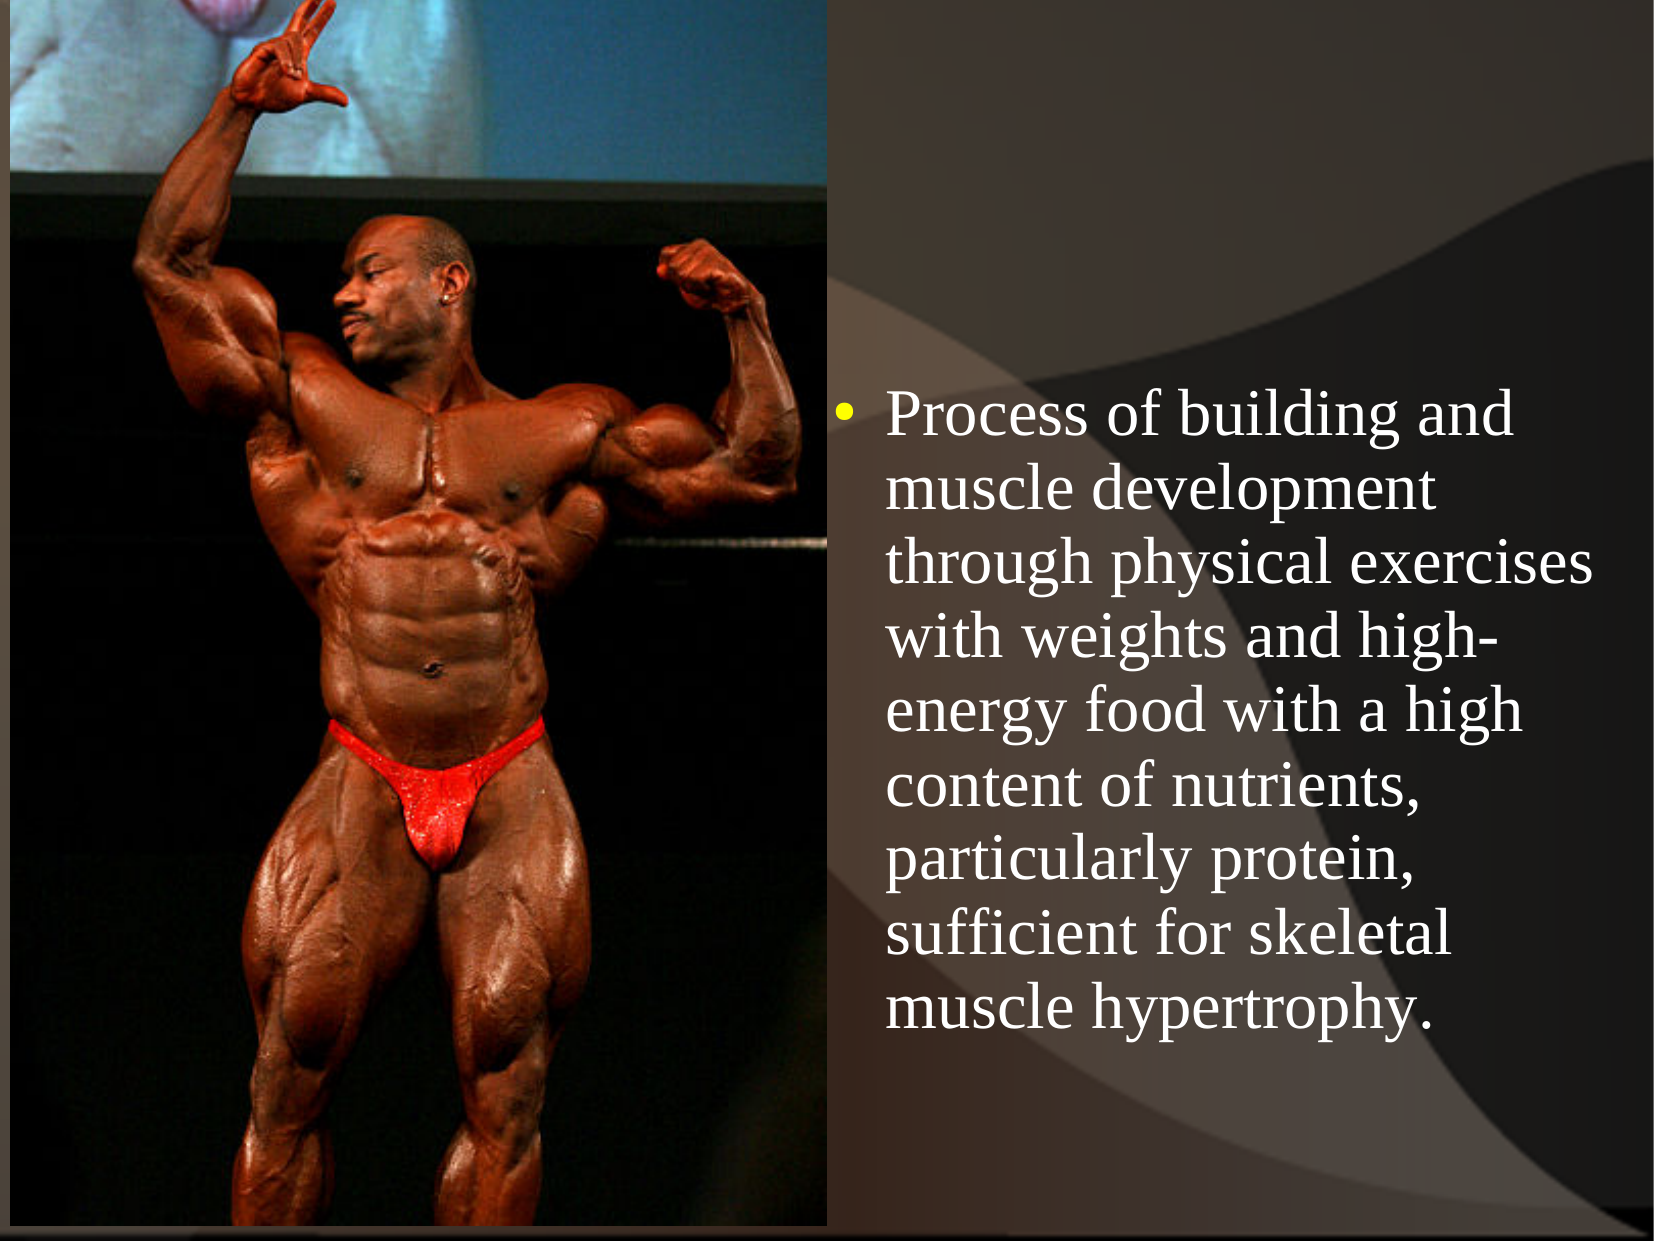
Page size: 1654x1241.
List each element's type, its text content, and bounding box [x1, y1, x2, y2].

list Process of building and muscle development through physical exercises with weights and high-energy food with a high content of nutrients, particularly protein, sufficient for skeletal muscle hypertrophy. [814, 376, 1654, 1229]
picture [0, 0, 1654, 1241]
